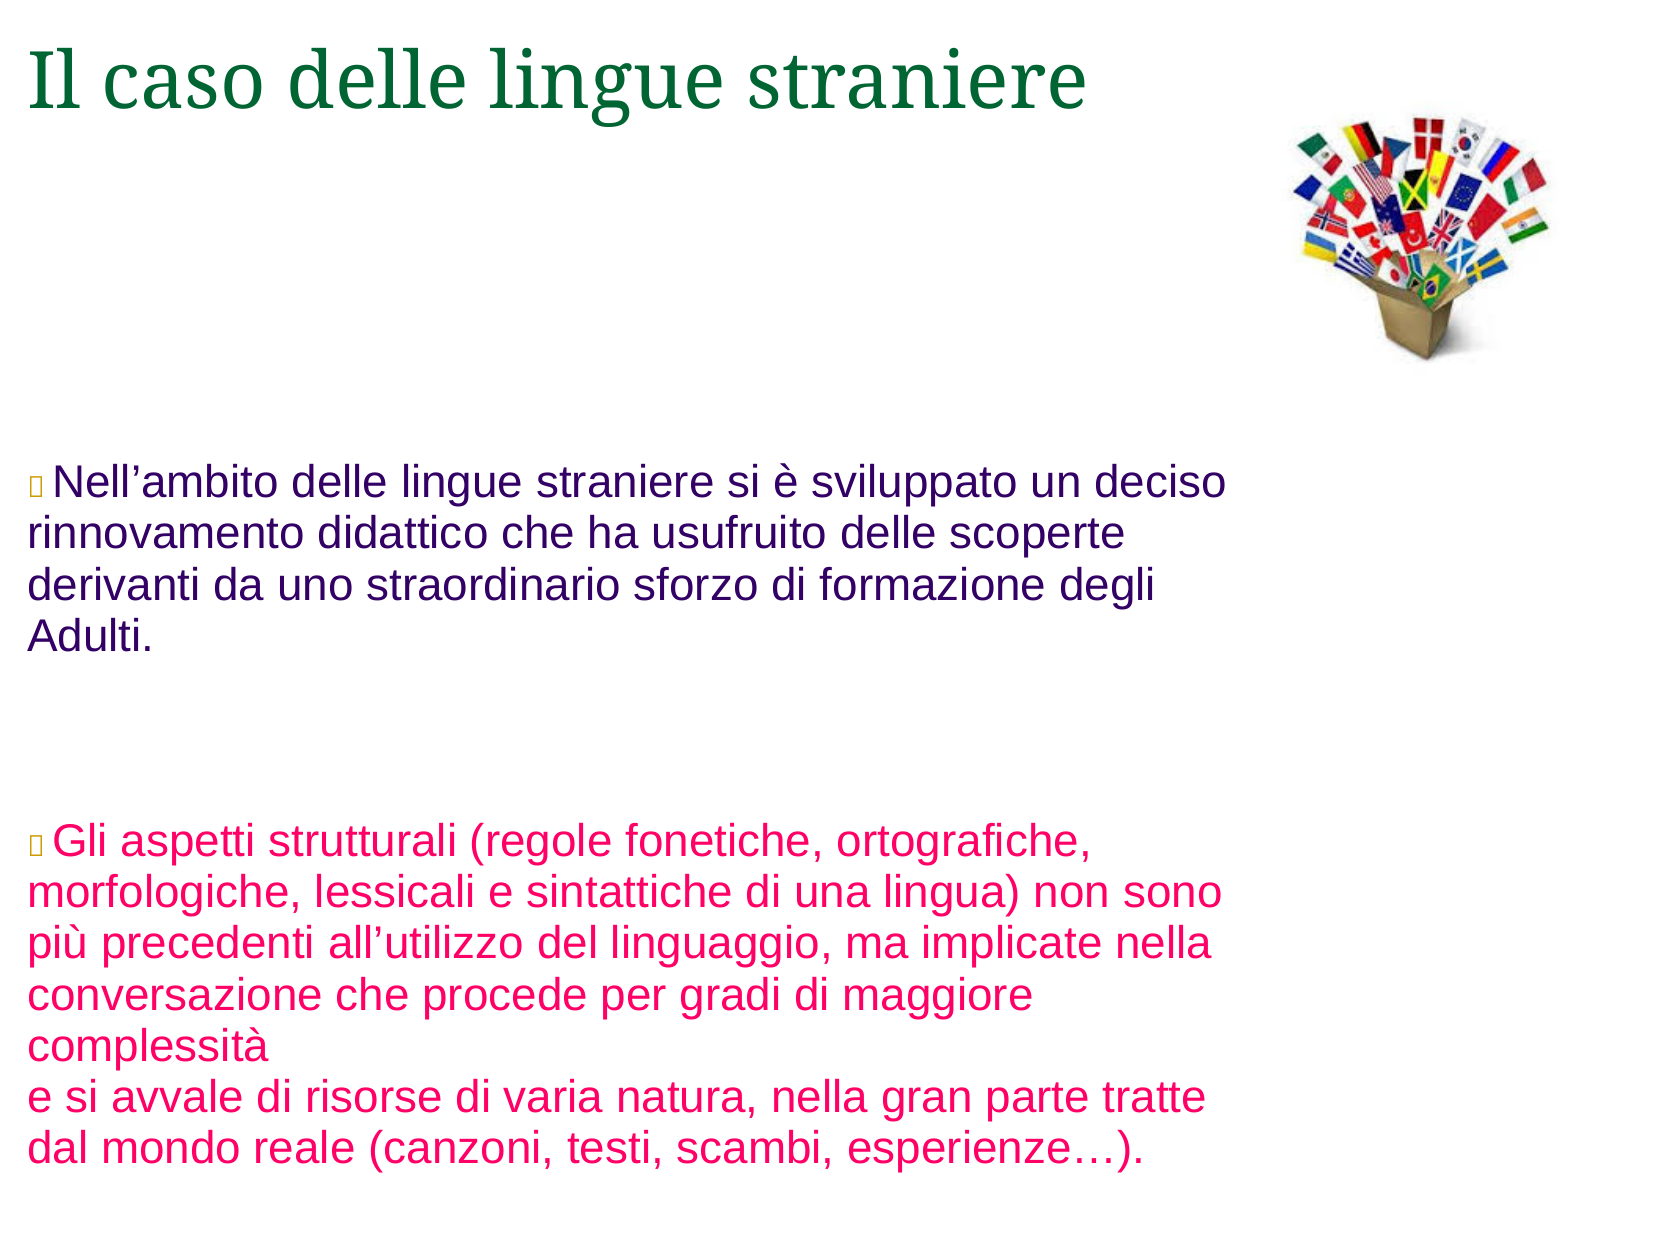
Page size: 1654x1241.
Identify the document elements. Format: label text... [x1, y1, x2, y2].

text_box Il caso delle lingue straniere 􀂄 Nell’ambito delle lingue straniere si è sviluppato un deciso rinnovamento didattico che ha usufruito delle scoperte derivanti da uno straordinario sforzo di formazione degli Adulti. 􀂄 Gli aspetti strutturali (regole fonetiche, ortografiche, morfologiche, lessicali e sintattiche di una lingua) non sono più precedenti all’utilizzo del linguaggio, ma implicate nella conversazione che procede per gradi di maggiore complessità e si avvale di risorse di varia natura, nella gran parte tratte dal mondo reale (canzoni, testi, scambi, esperienze…). [12, 16, 1305, 1199]
picture [1275, 101, 1559, 378]
